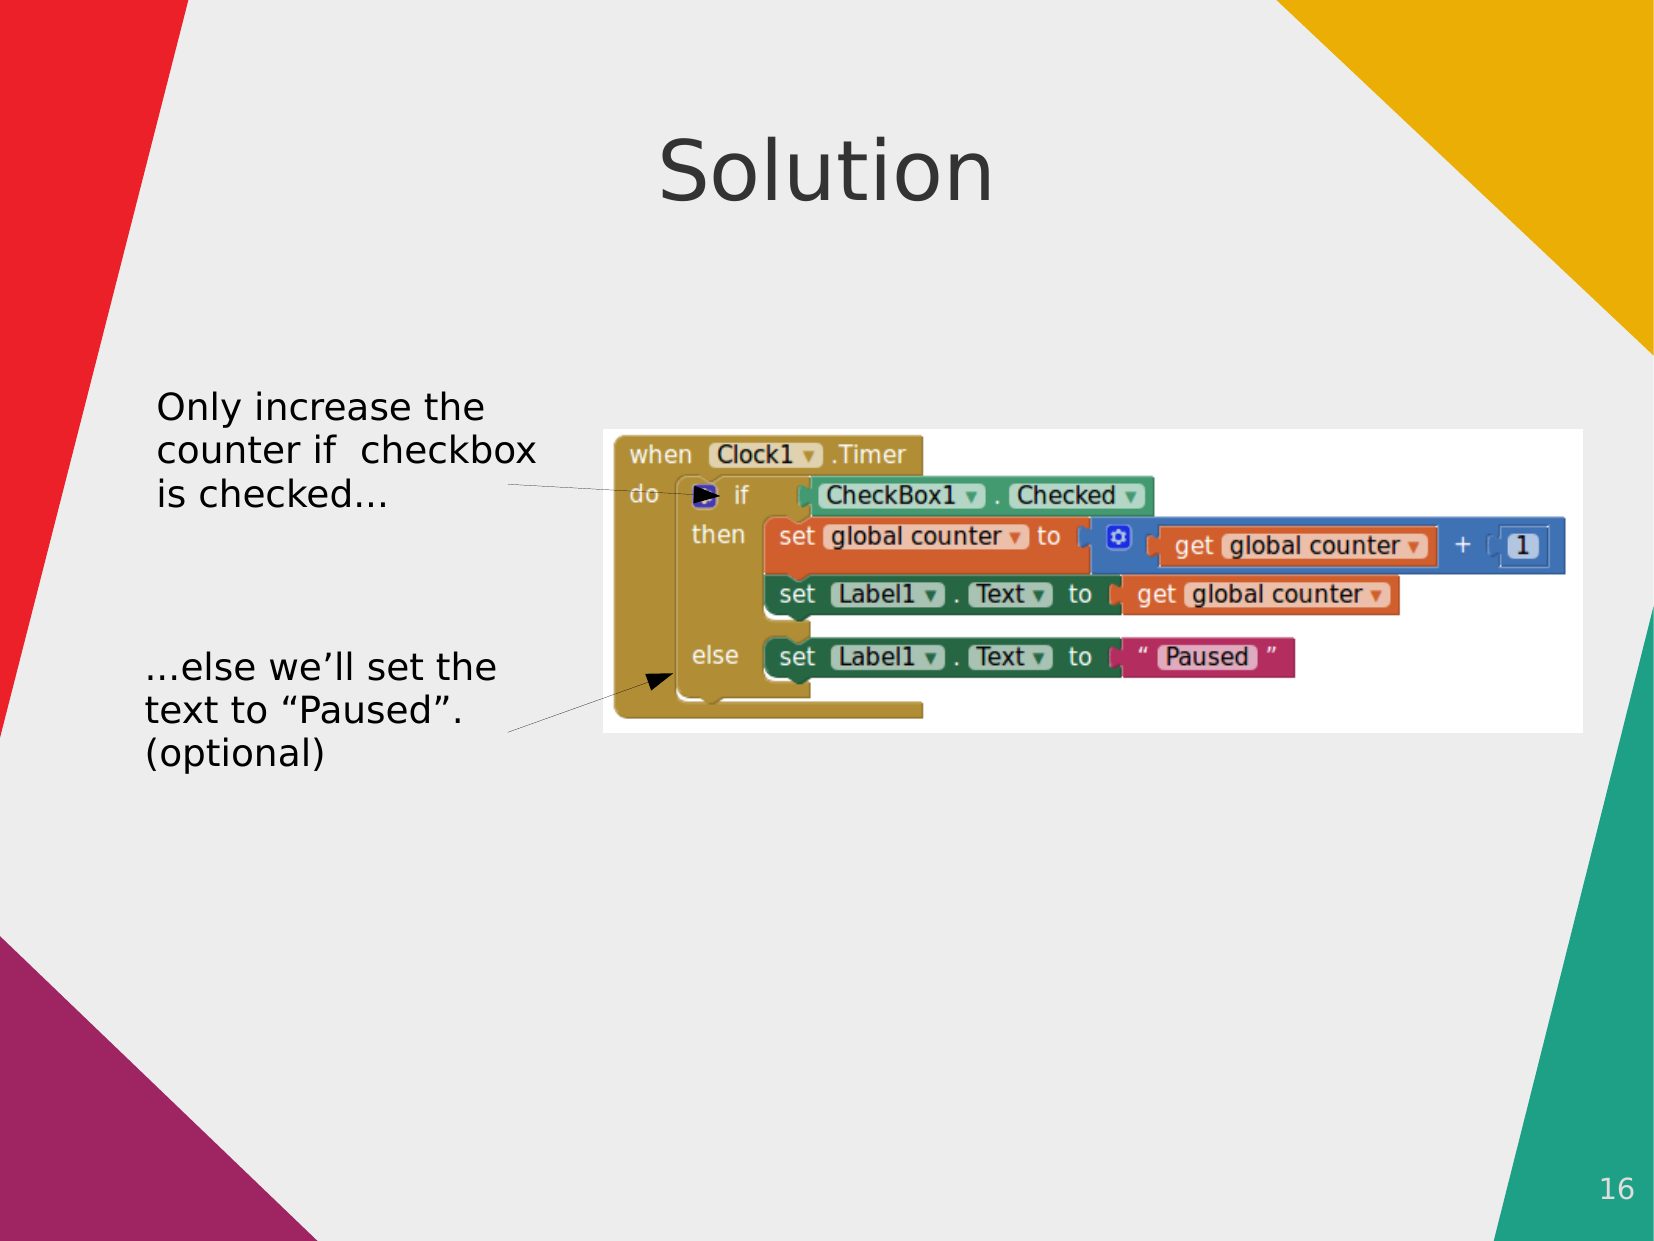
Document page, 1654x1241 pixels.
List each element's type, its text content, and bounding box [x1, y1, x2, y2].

text_box ...else we’ll set the text to “Paused”. (optional) [129, 637, 532, 827]
text_box Only increase the counter if checkbox is checked... [141, 377, 579, 567]
picture [603, 429, 1583, 733]
title Solution [114, 73, 1539, 271]
